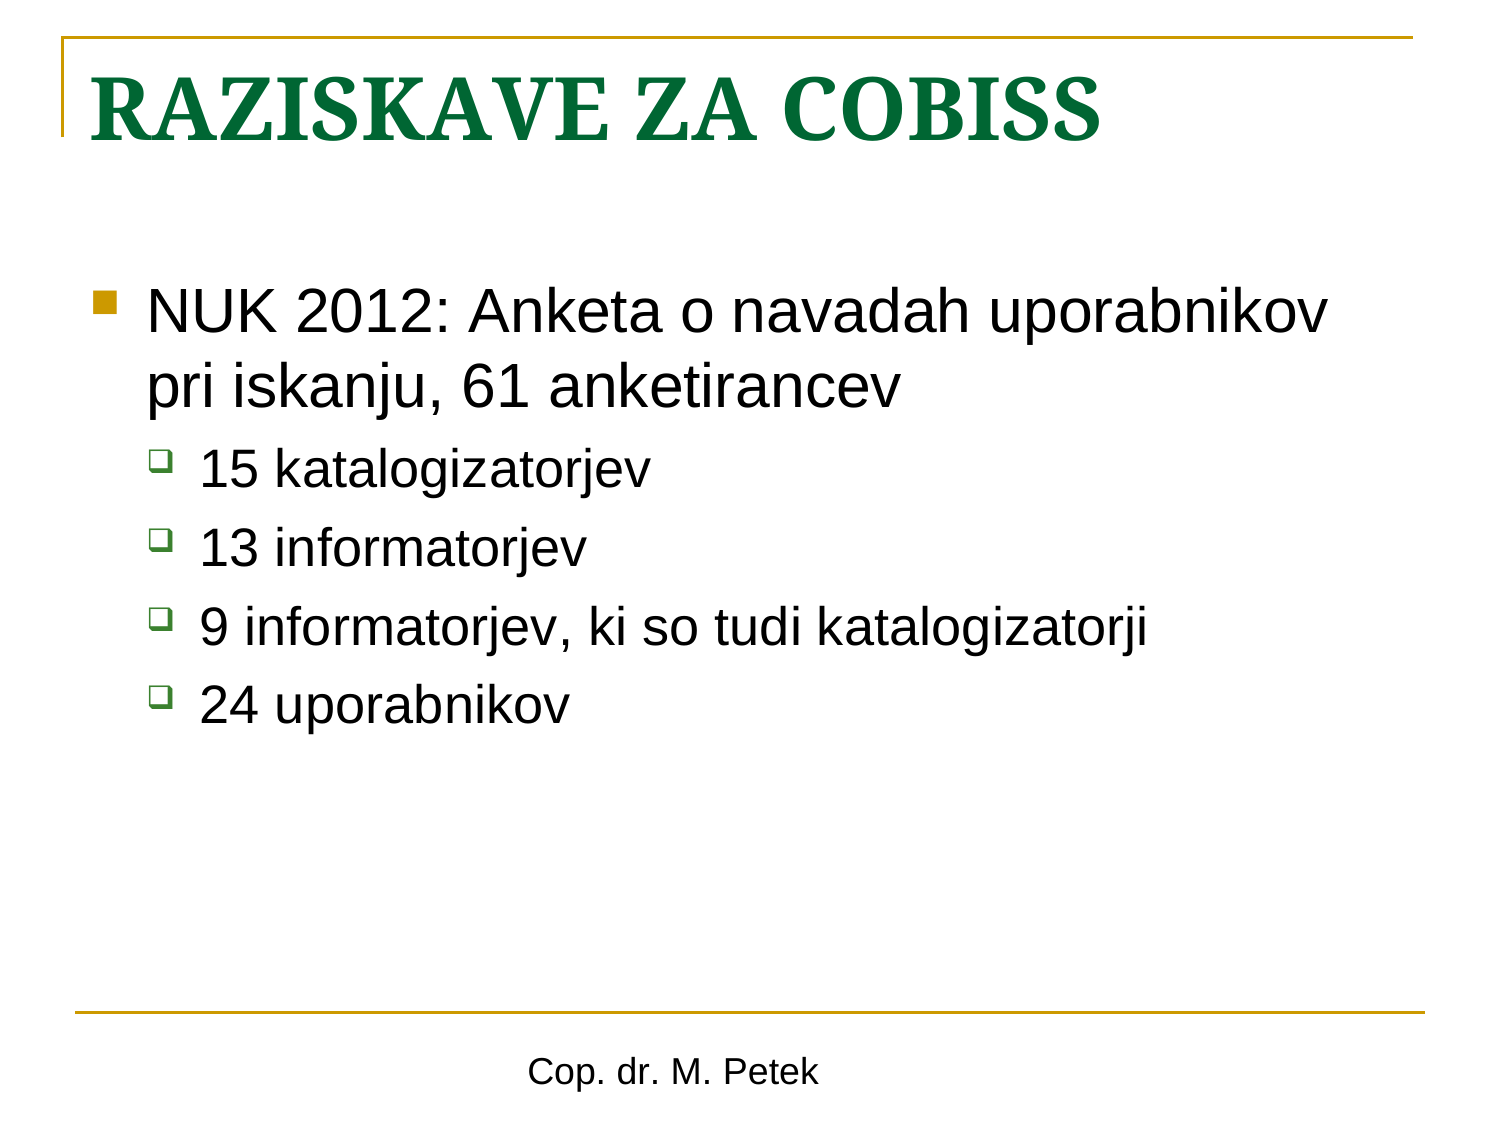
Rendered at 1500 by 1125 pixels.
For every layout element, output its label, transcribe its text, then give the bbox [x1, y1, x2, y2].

list NUK 2012: Anketa o navadah uporabnikov pri iskanju, 61 anketirancev 15 katalogizatorjev 13 informatorjev 9 informatorjev, ki so tudi katalogizatorji 24 uporabnikov [75, 262, 1426, 1006]
title RAZISKAVE ZA COBISS [75, 45, 1426, 233]
